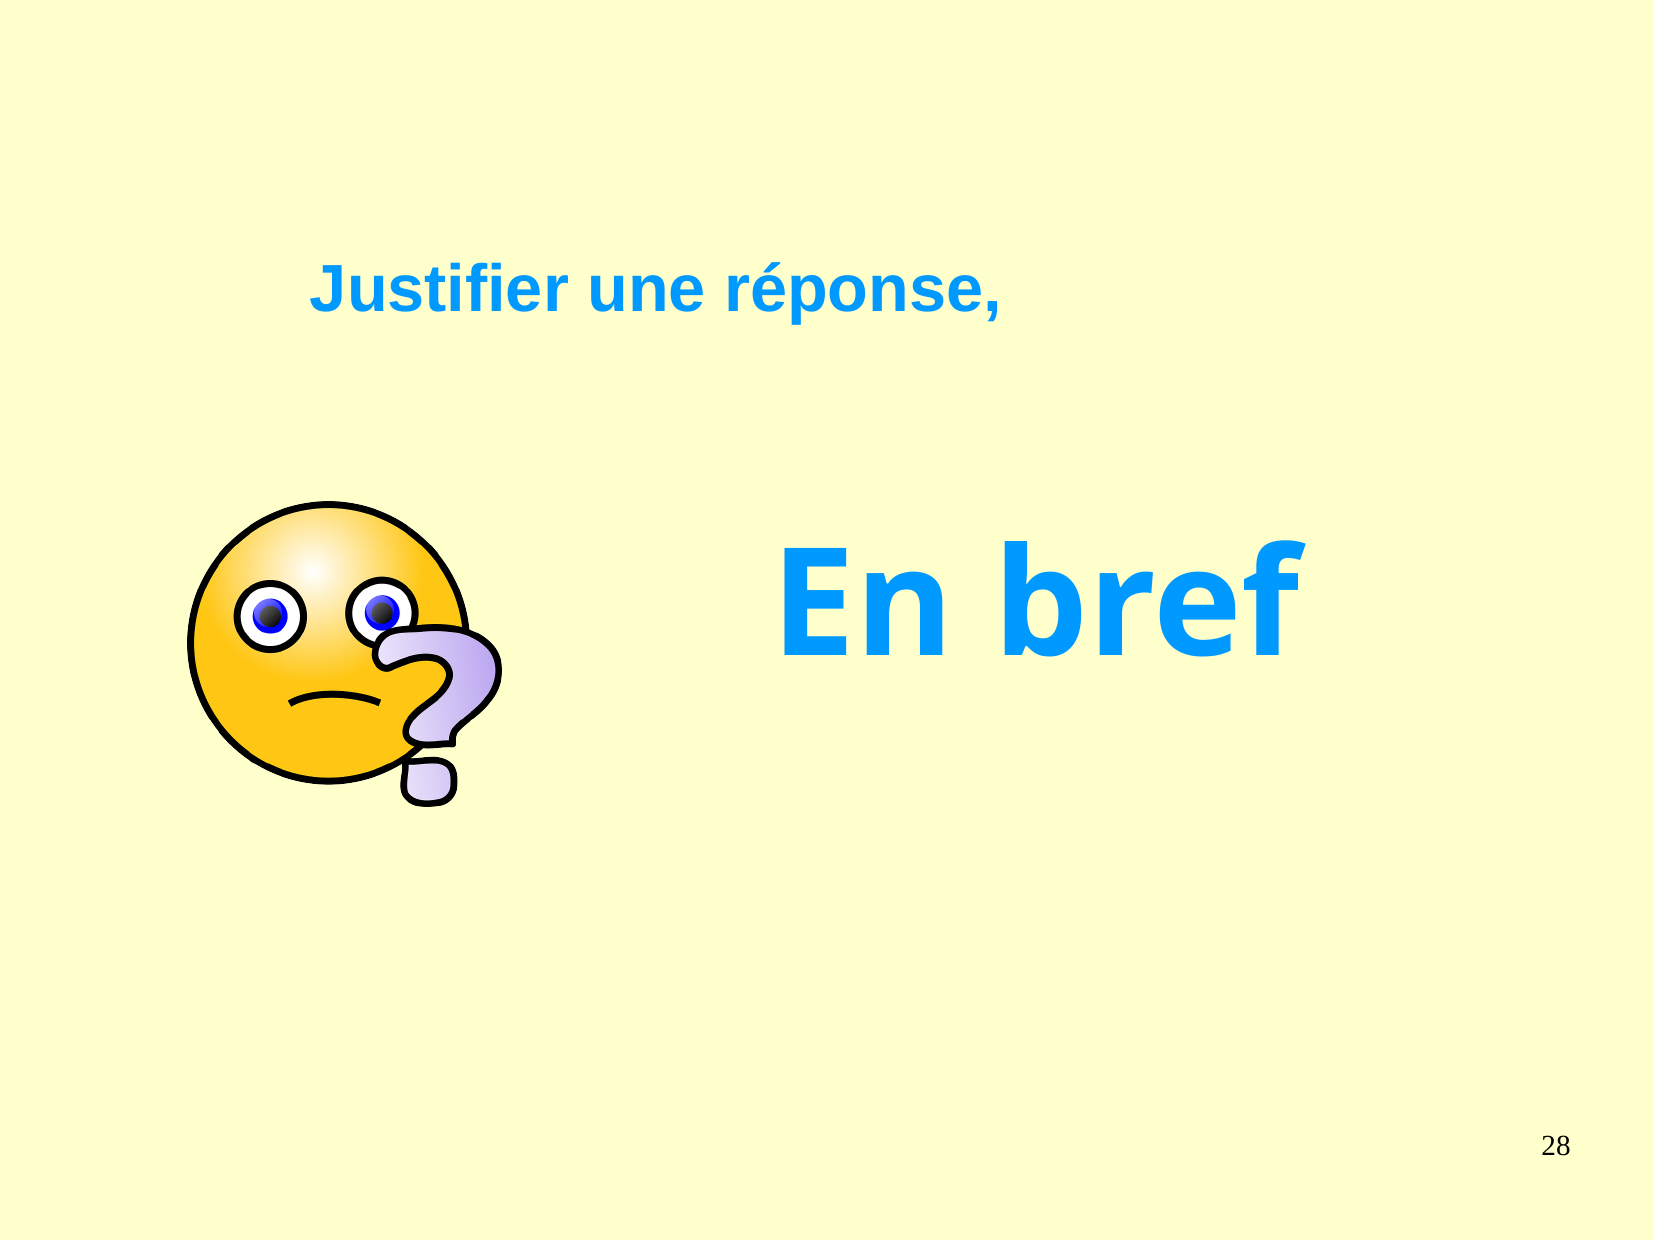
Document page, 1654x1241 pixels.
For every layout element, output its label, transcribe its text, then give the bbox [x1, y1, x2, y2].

text_box En bref [757, 488, 1525, 750]
picture [187, 501, 502, 807]
text_box Justifier une réponse, [295, 206, 1152, 334]
